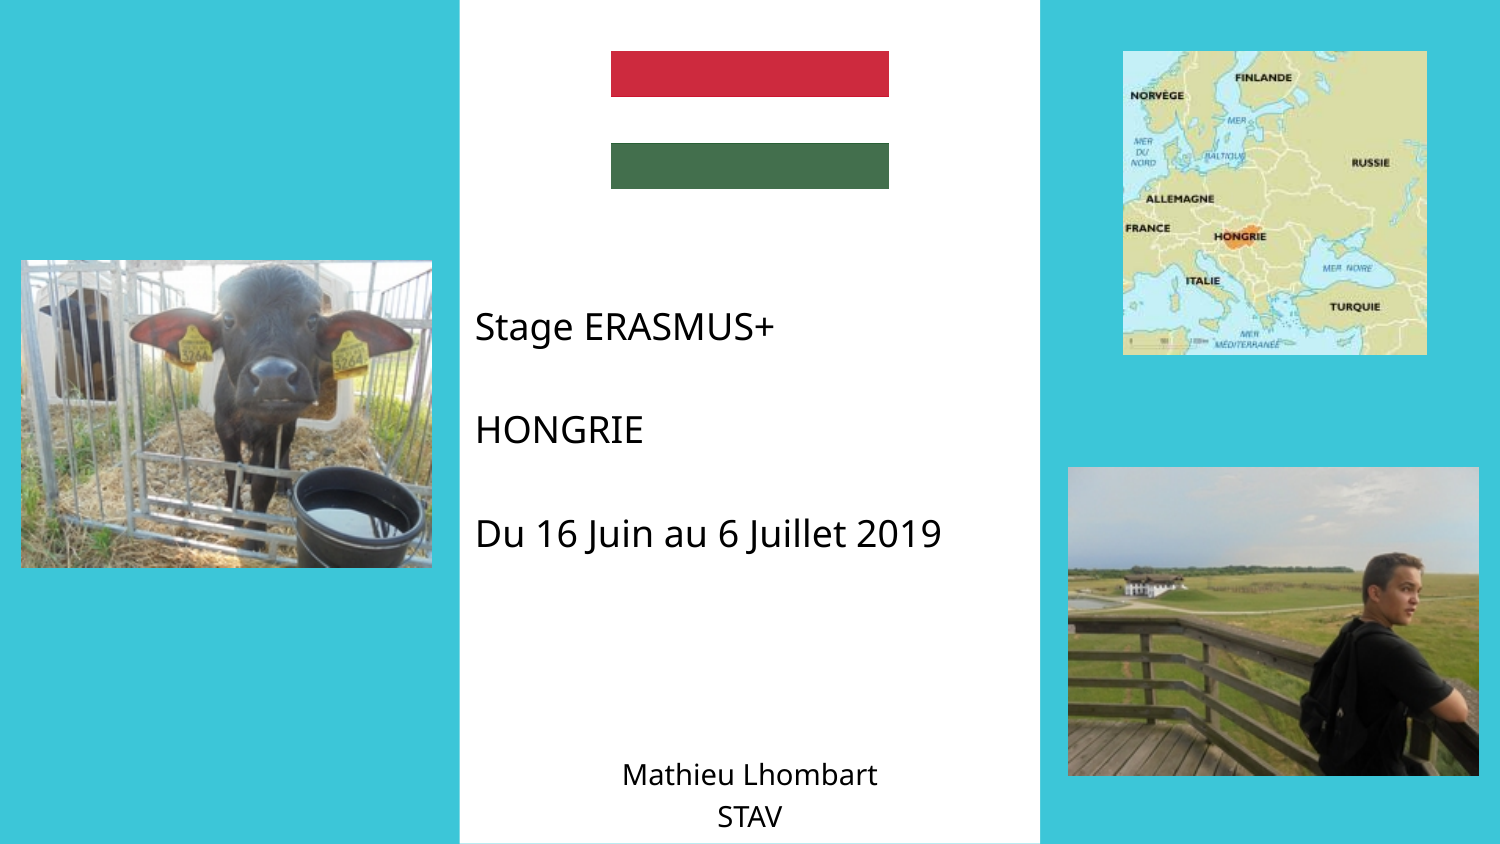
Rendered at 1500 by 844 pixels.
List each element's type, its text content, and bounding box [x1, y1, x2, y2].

picture [611, 51, 889, 189]
picture [1123, 51, 1427, 355]
picture [1068, 467, 1479, 776]
text_box Mathieu Lhombart STAV [459, 740, 1041, 844]
title Stage ERASMUS+ HONGRIE Du 16 Juin au 6 Juillet 2019 [459, 0, 1041, 740]
picture [21, 260, 432, 568]
